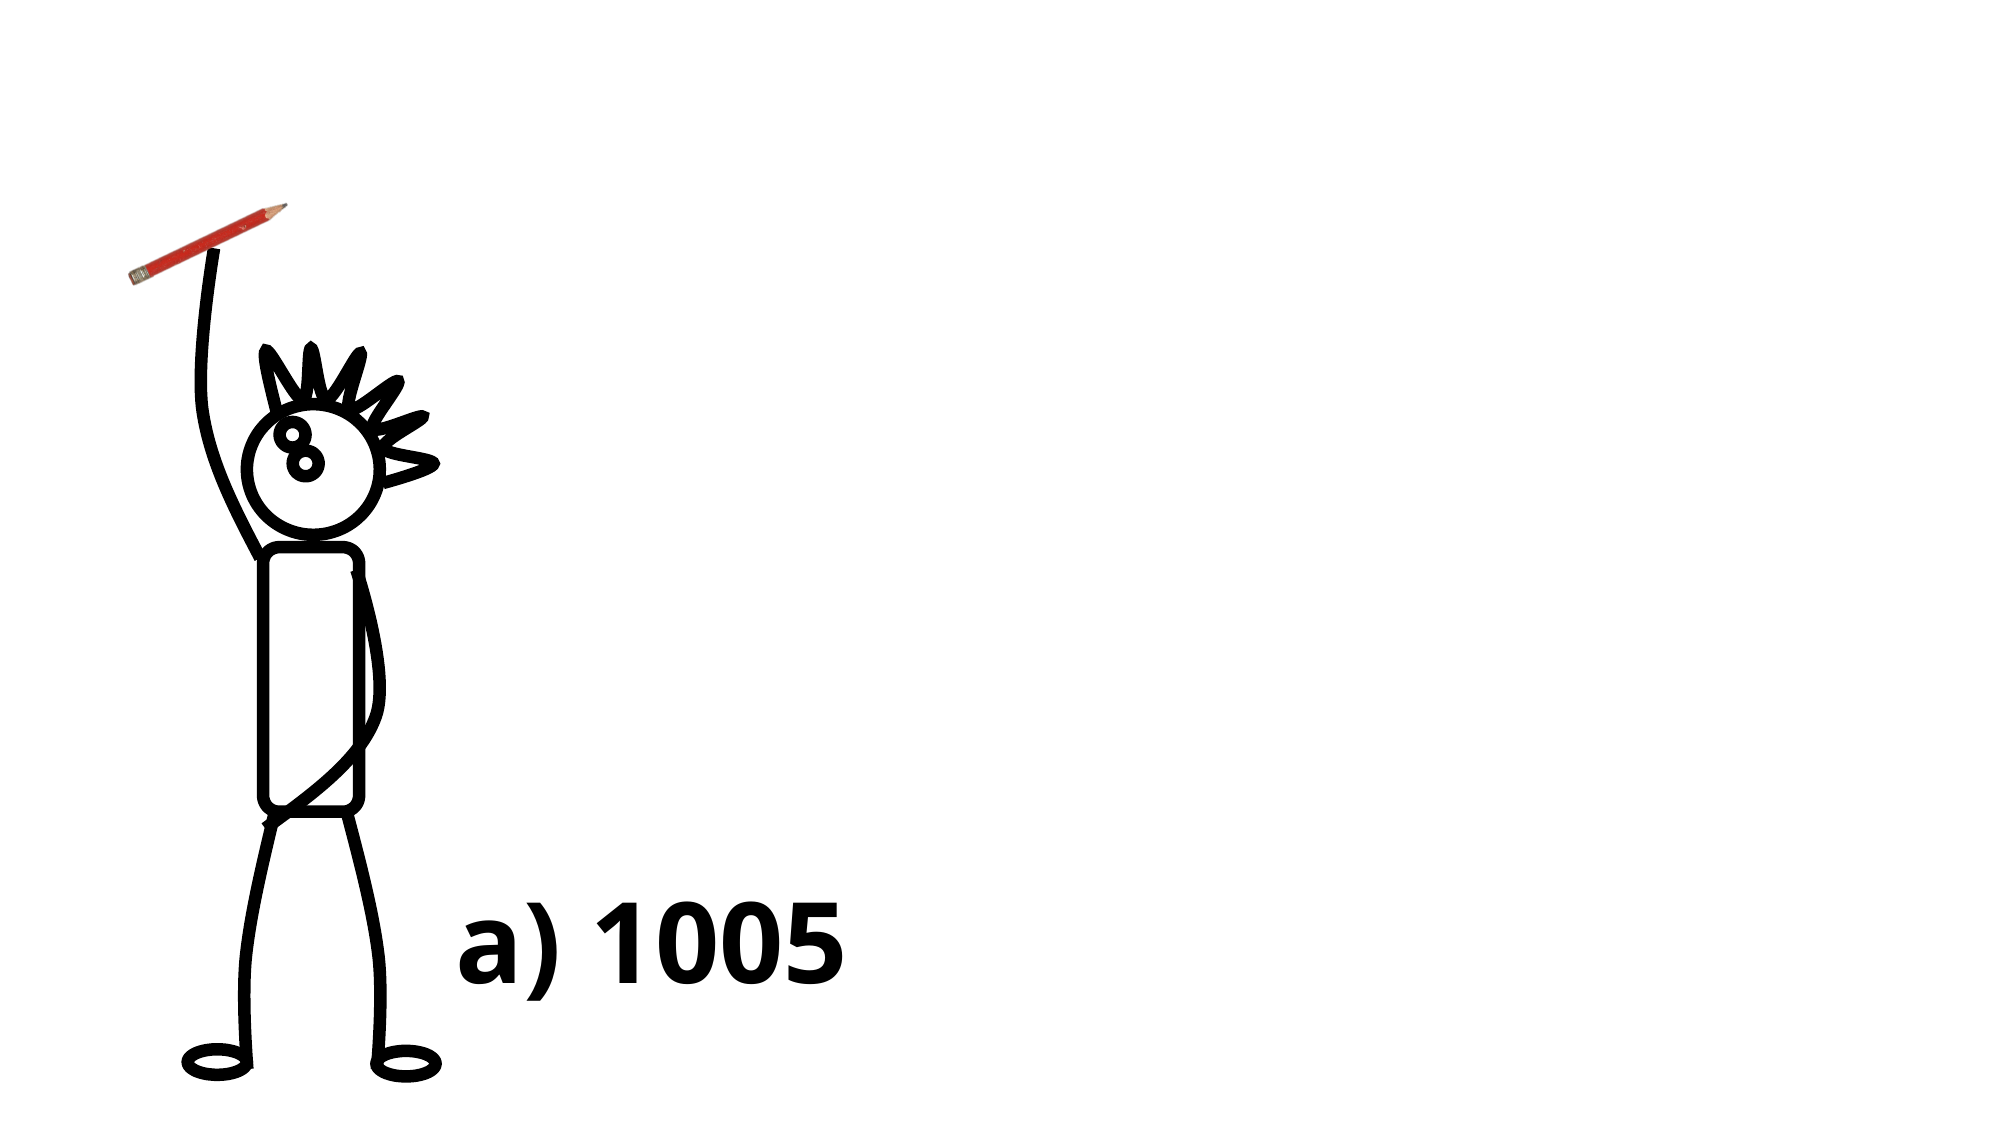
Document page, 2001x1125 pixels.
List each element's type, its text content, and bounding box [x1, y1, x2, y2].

text_box a) 1005 [435, 844, 1101, 1036]
picture [108, 170, 306, 309]
